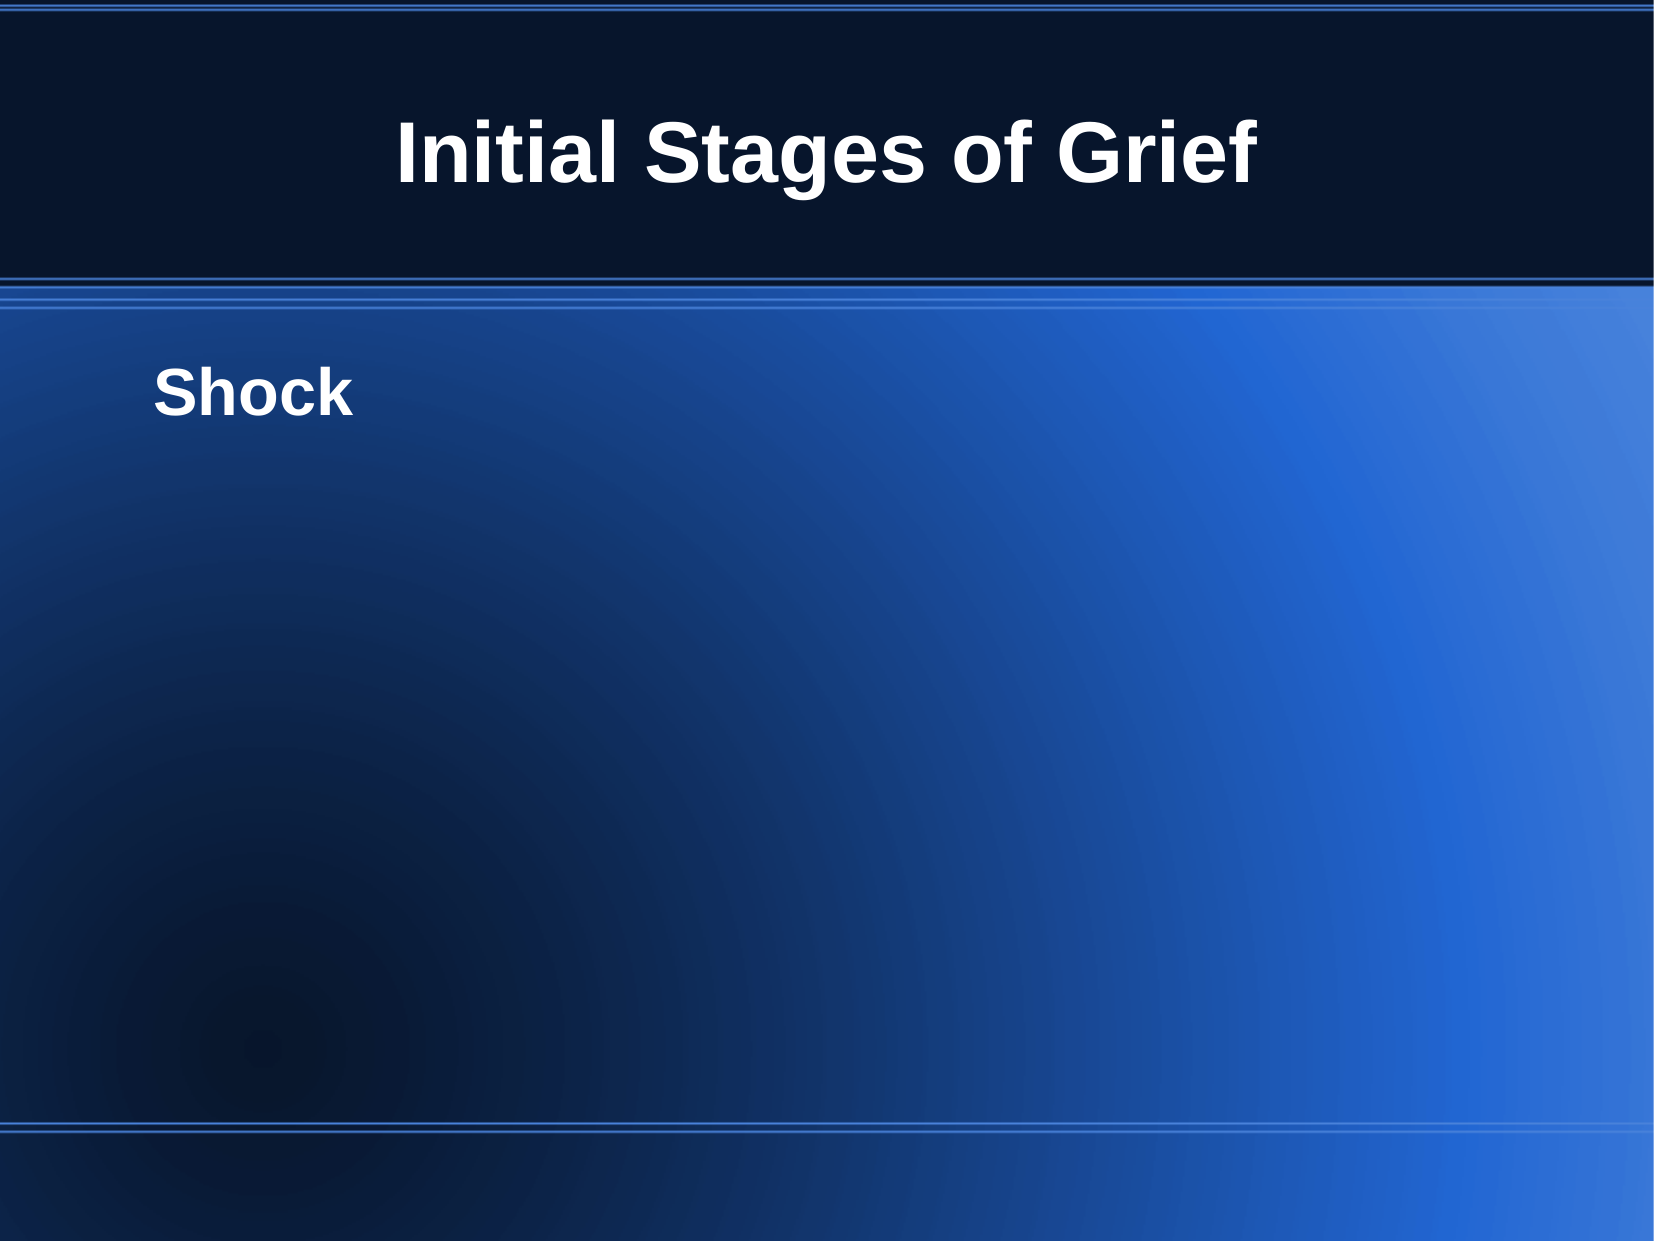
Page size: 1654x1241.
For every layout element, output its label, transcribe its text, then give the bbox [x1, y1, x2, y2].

list Shock [82, 355, 1571, 1058]
picture [0, 0, 1654, 1241]
title Initial Stages of Grief [82, 49, 1571, 257]
